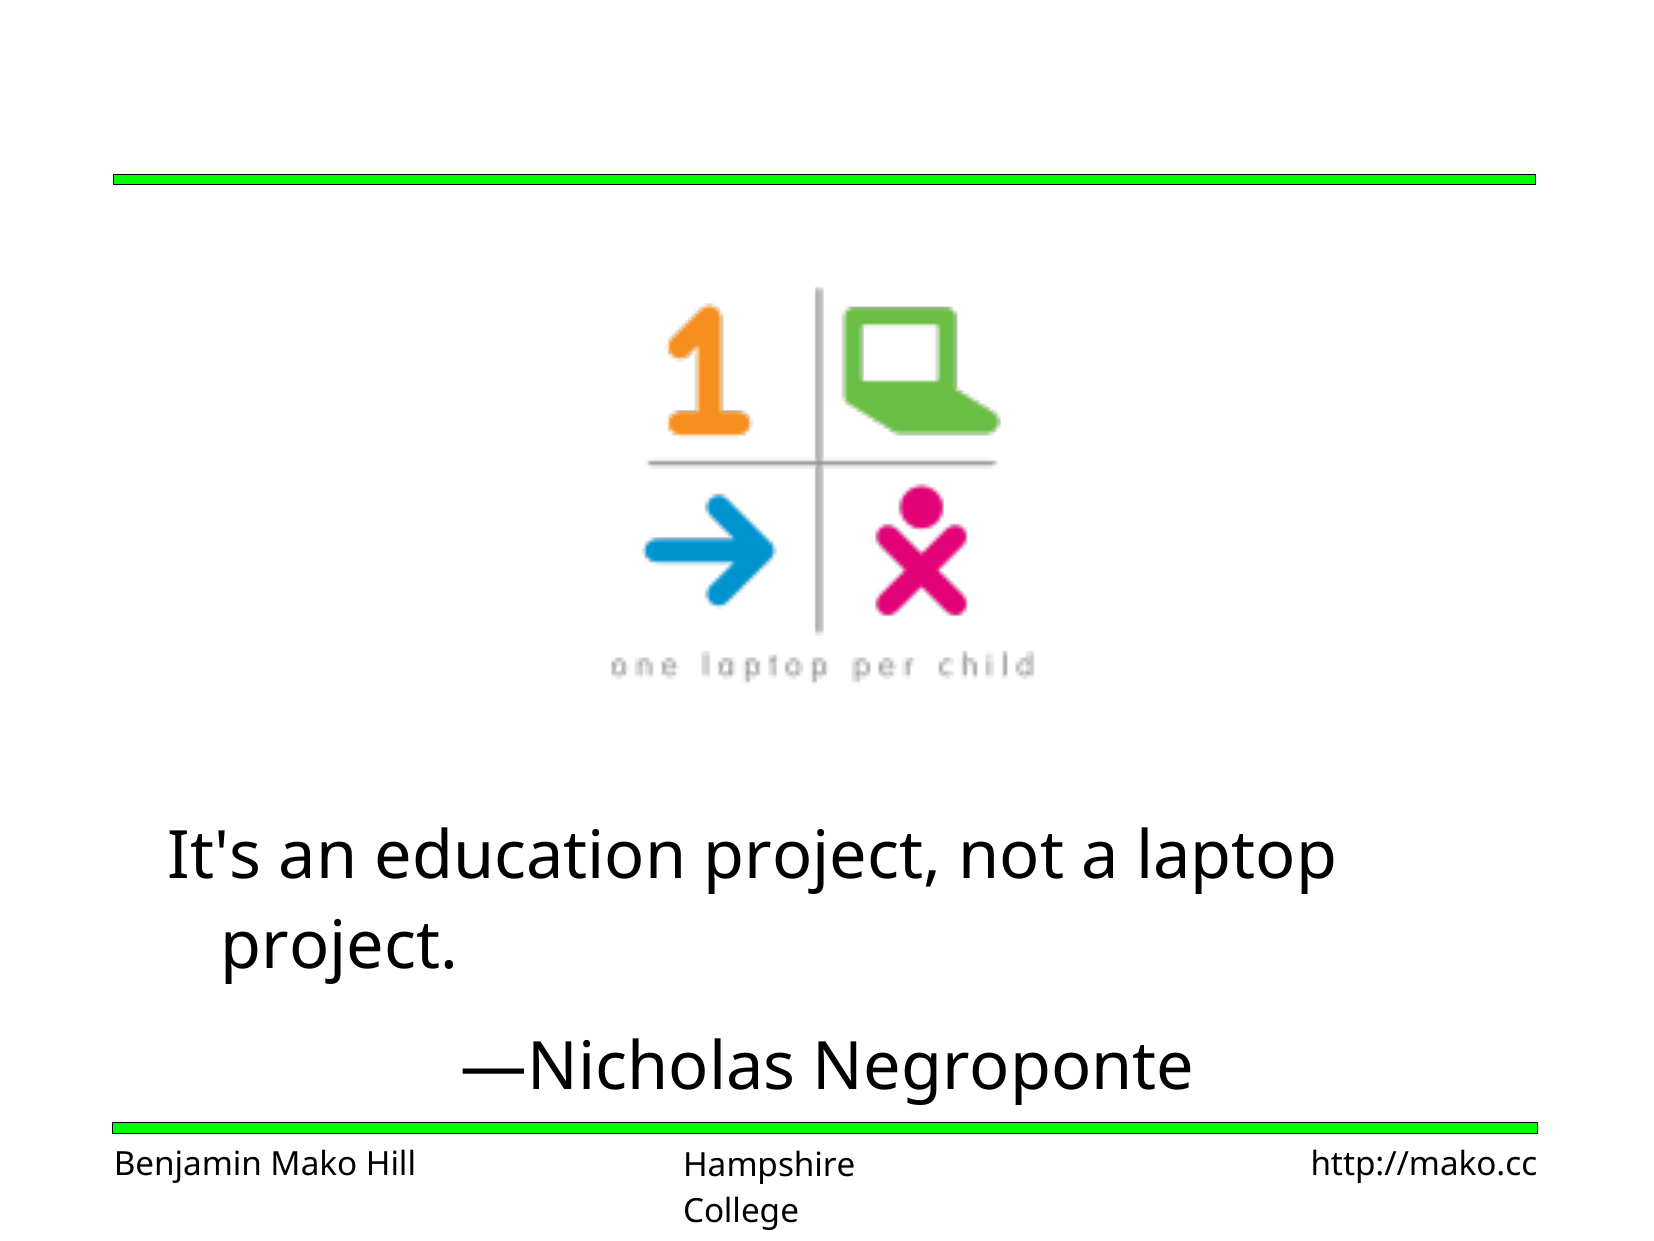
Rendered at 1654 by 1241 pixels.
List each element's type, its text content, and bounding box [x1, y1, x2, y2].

list It's an education project, not a laptop project. —Nicholas Negroponte [150, 806, 1555, 1163]
picture [600, 262, 1051, 713]
